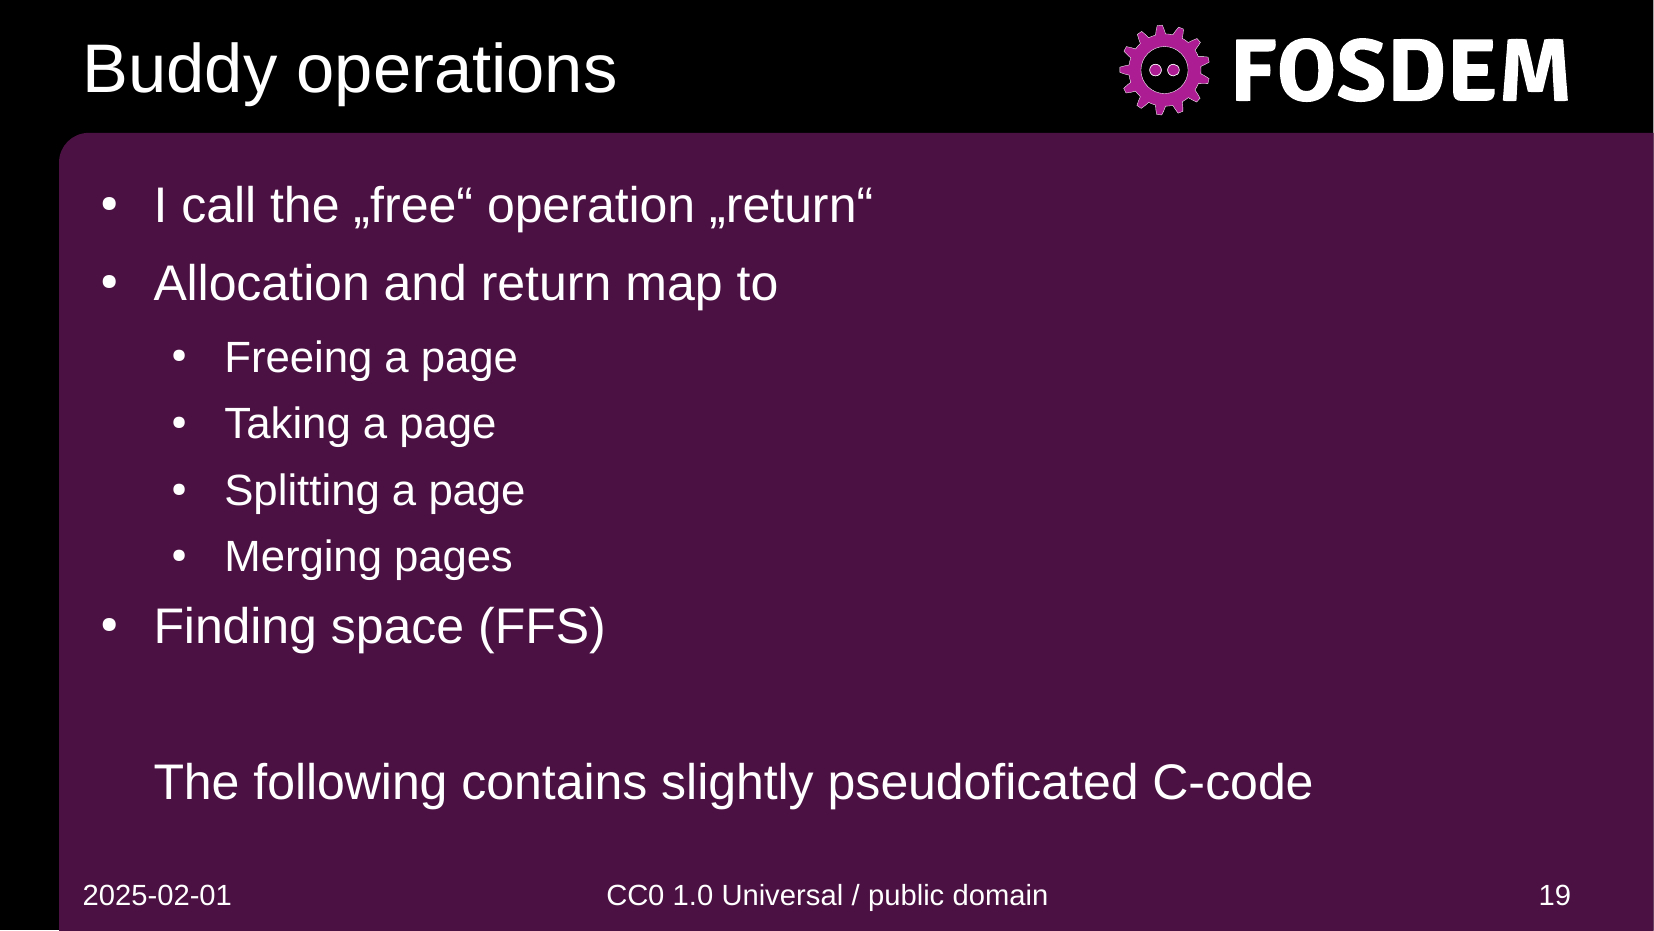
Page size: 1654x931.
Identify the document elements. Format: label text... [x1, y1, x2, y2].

list I call the „free“ operation „return“ Allocation and return map to Freeing a page Taking a page Splitting a page Merging pages Finding space (FFS) The following contains slightly pseudoficated C-code [82, 177, 1571, 811]
title Buddy operations [82, 30, 1004, 108]
